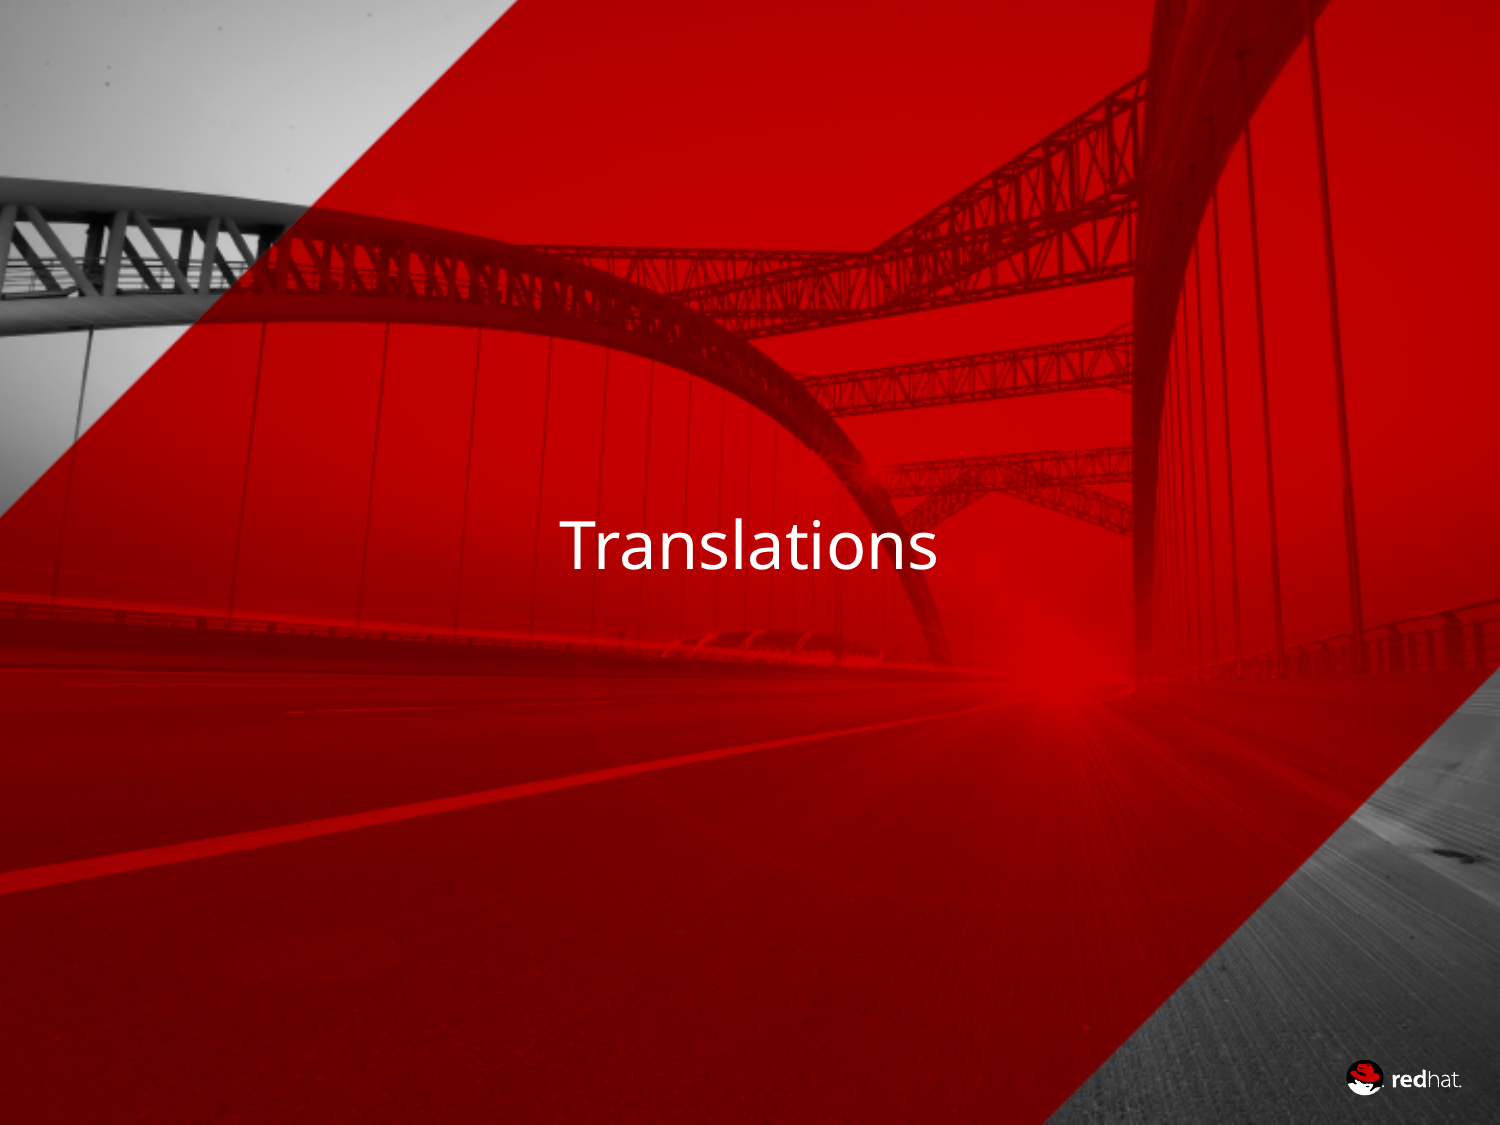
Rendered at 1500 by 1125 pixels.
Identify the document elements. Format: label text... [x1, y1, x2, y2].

picture [0, 0, 1500, 1125]
title Translations [112, 450, 1388, 638]
